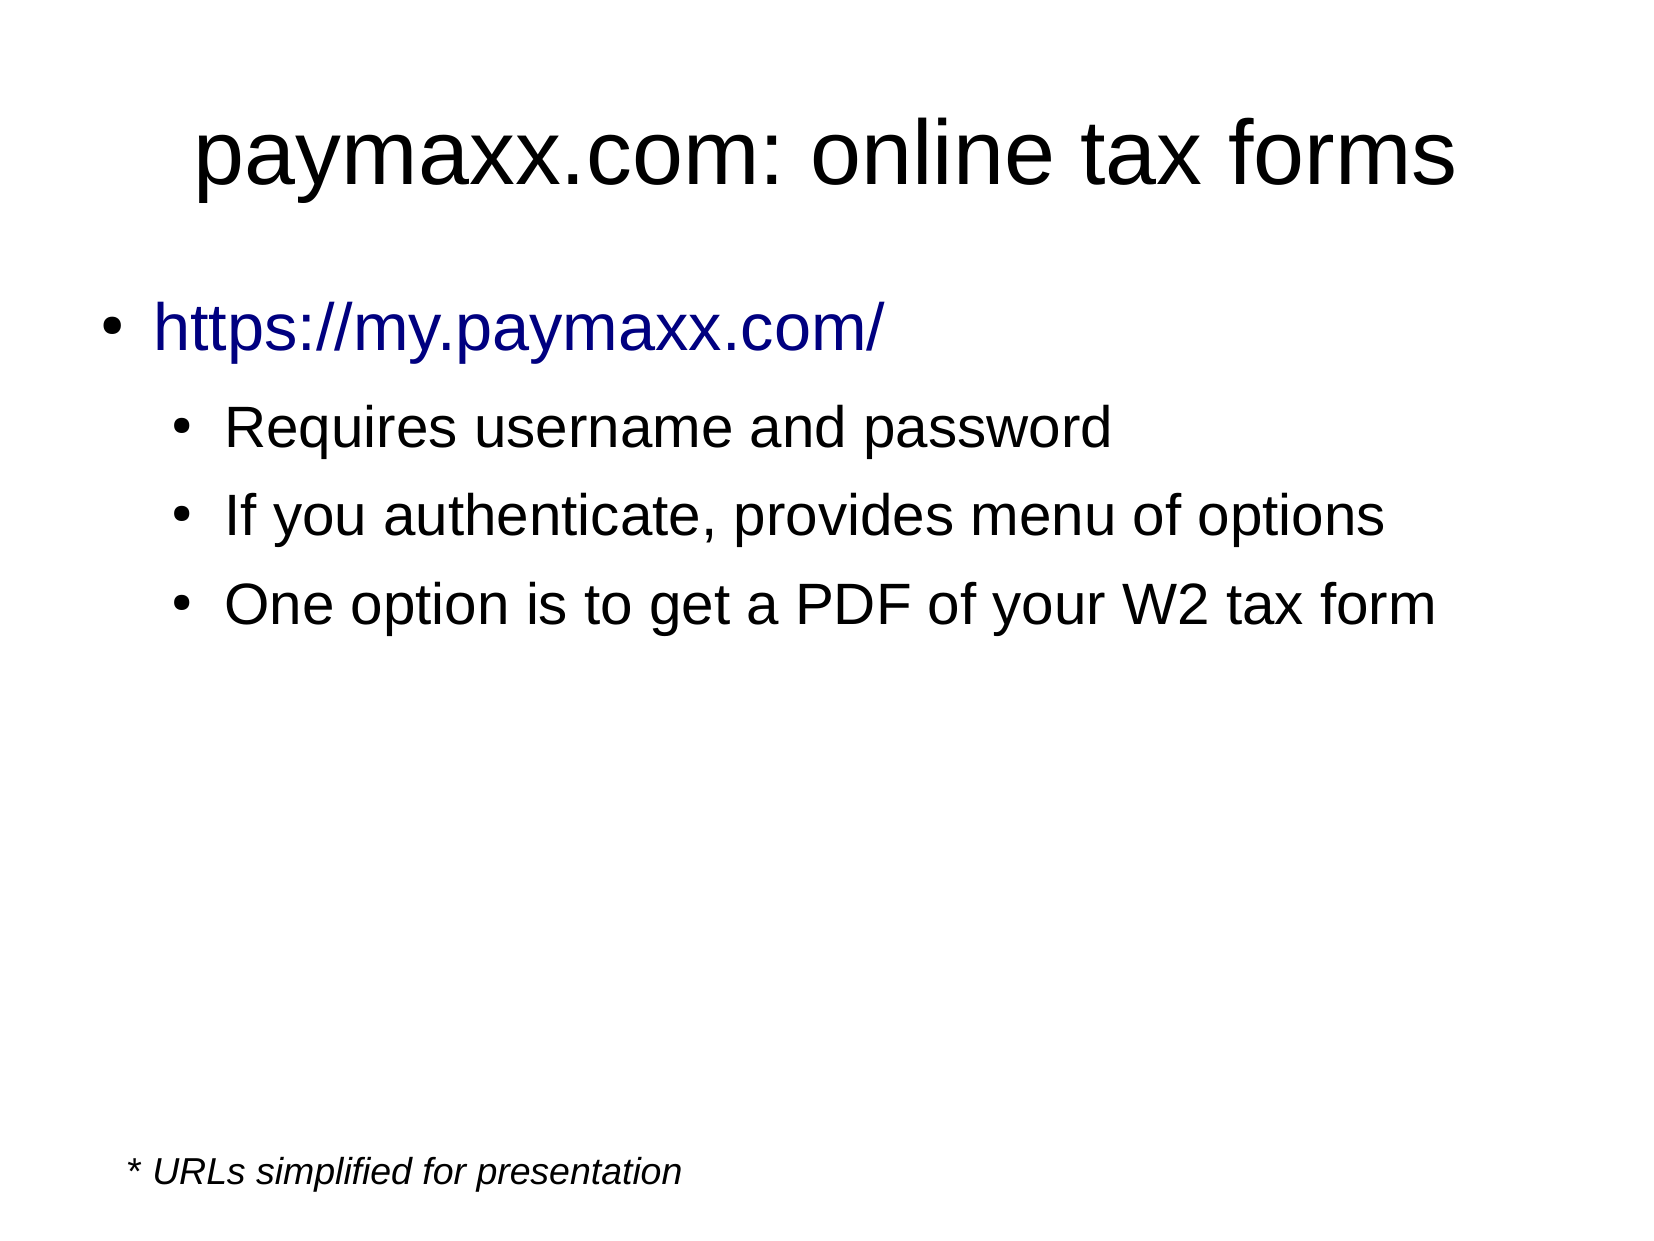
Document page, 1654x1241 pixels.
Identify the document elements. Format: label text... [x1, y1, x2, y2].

title paymaxx.com: online tax forms [82, 49, 1571, 257]
list https://my.paymaxx.com/ Requires username and password If you authenticate, provides menu of options One option is to get a PDF of your W2 tax form [82, 290, 1571, 1109]
text_box * URLs simplified for presentation [112, 1143, 698, 1201]
